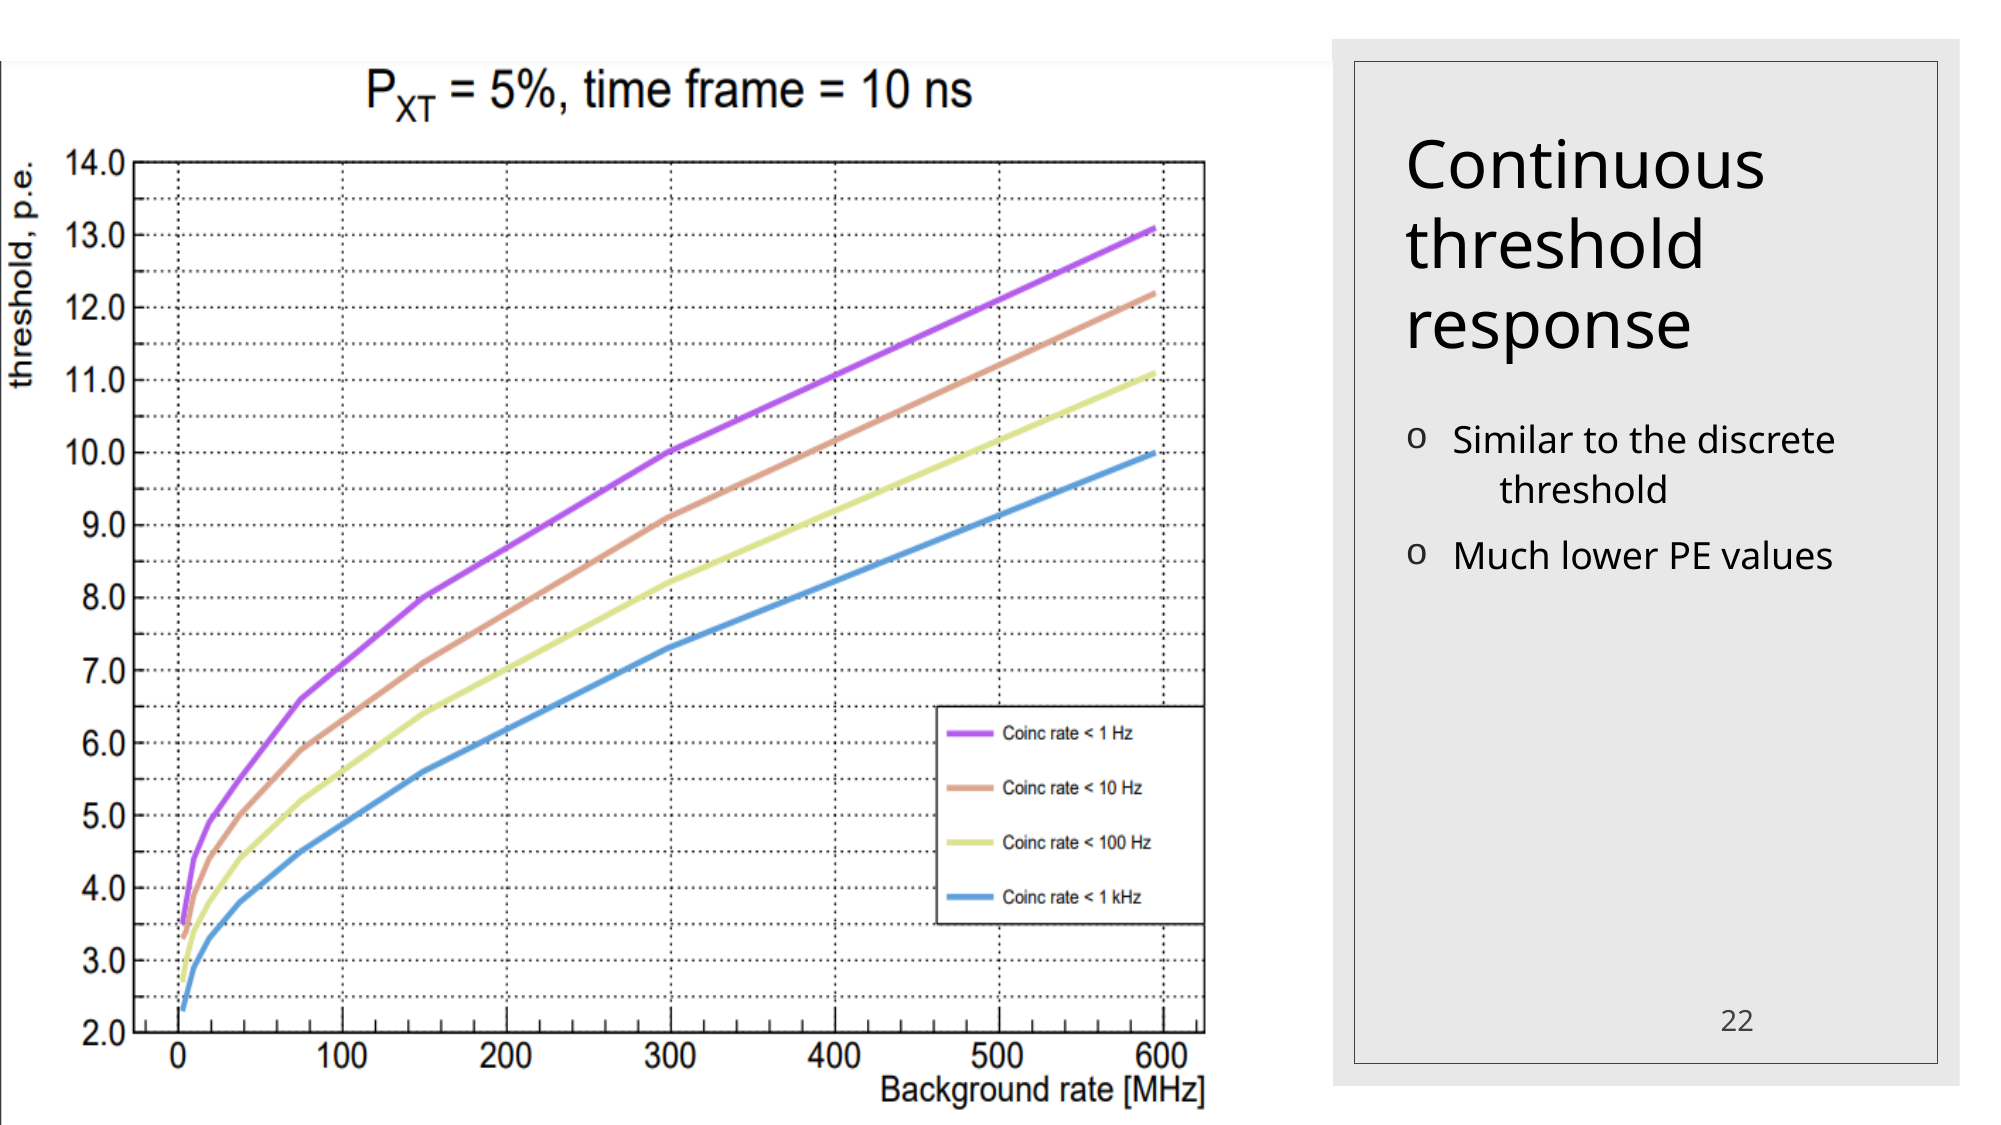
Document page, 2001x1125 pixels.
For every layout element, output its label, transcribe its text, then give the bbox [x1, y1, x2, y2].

list Similar to the discrete threshold Much lower PE values [1390, 404, 1907, 981]
picture [0, 61, 1333, 1125]
title Continuous threshold response [1390, 98, 1907, 369]
text_box [1705, 990, 1907, 1051]
